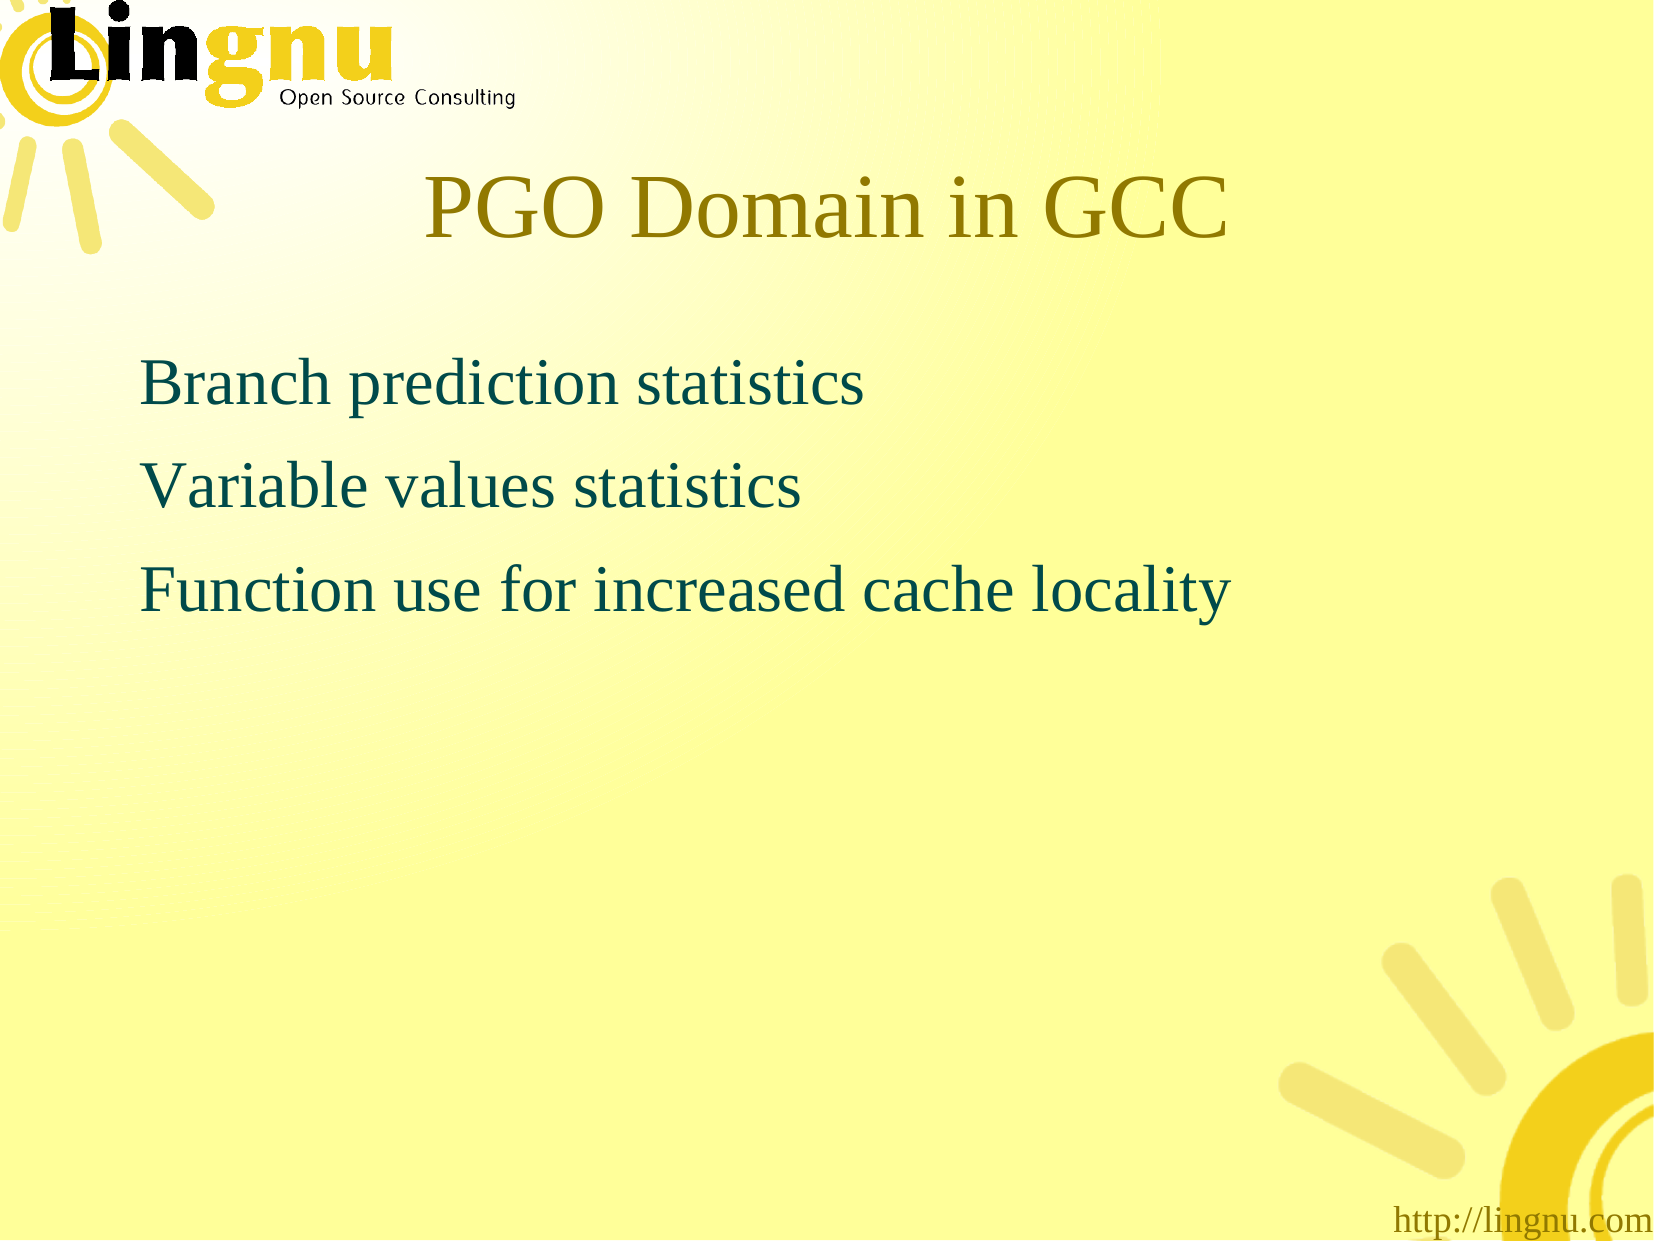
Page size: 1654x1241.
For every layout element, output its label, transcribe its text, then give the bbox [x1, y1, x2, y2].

picture [0, 0, 516, 256]
list Branch prediction statistics Variable values statistics Function use for increased cache locality [121, 344, 1534, 1127]
title PGO Domain in GCC [121, 102, 1534, 311]
picture [1256, 871, 1654, 1241]
